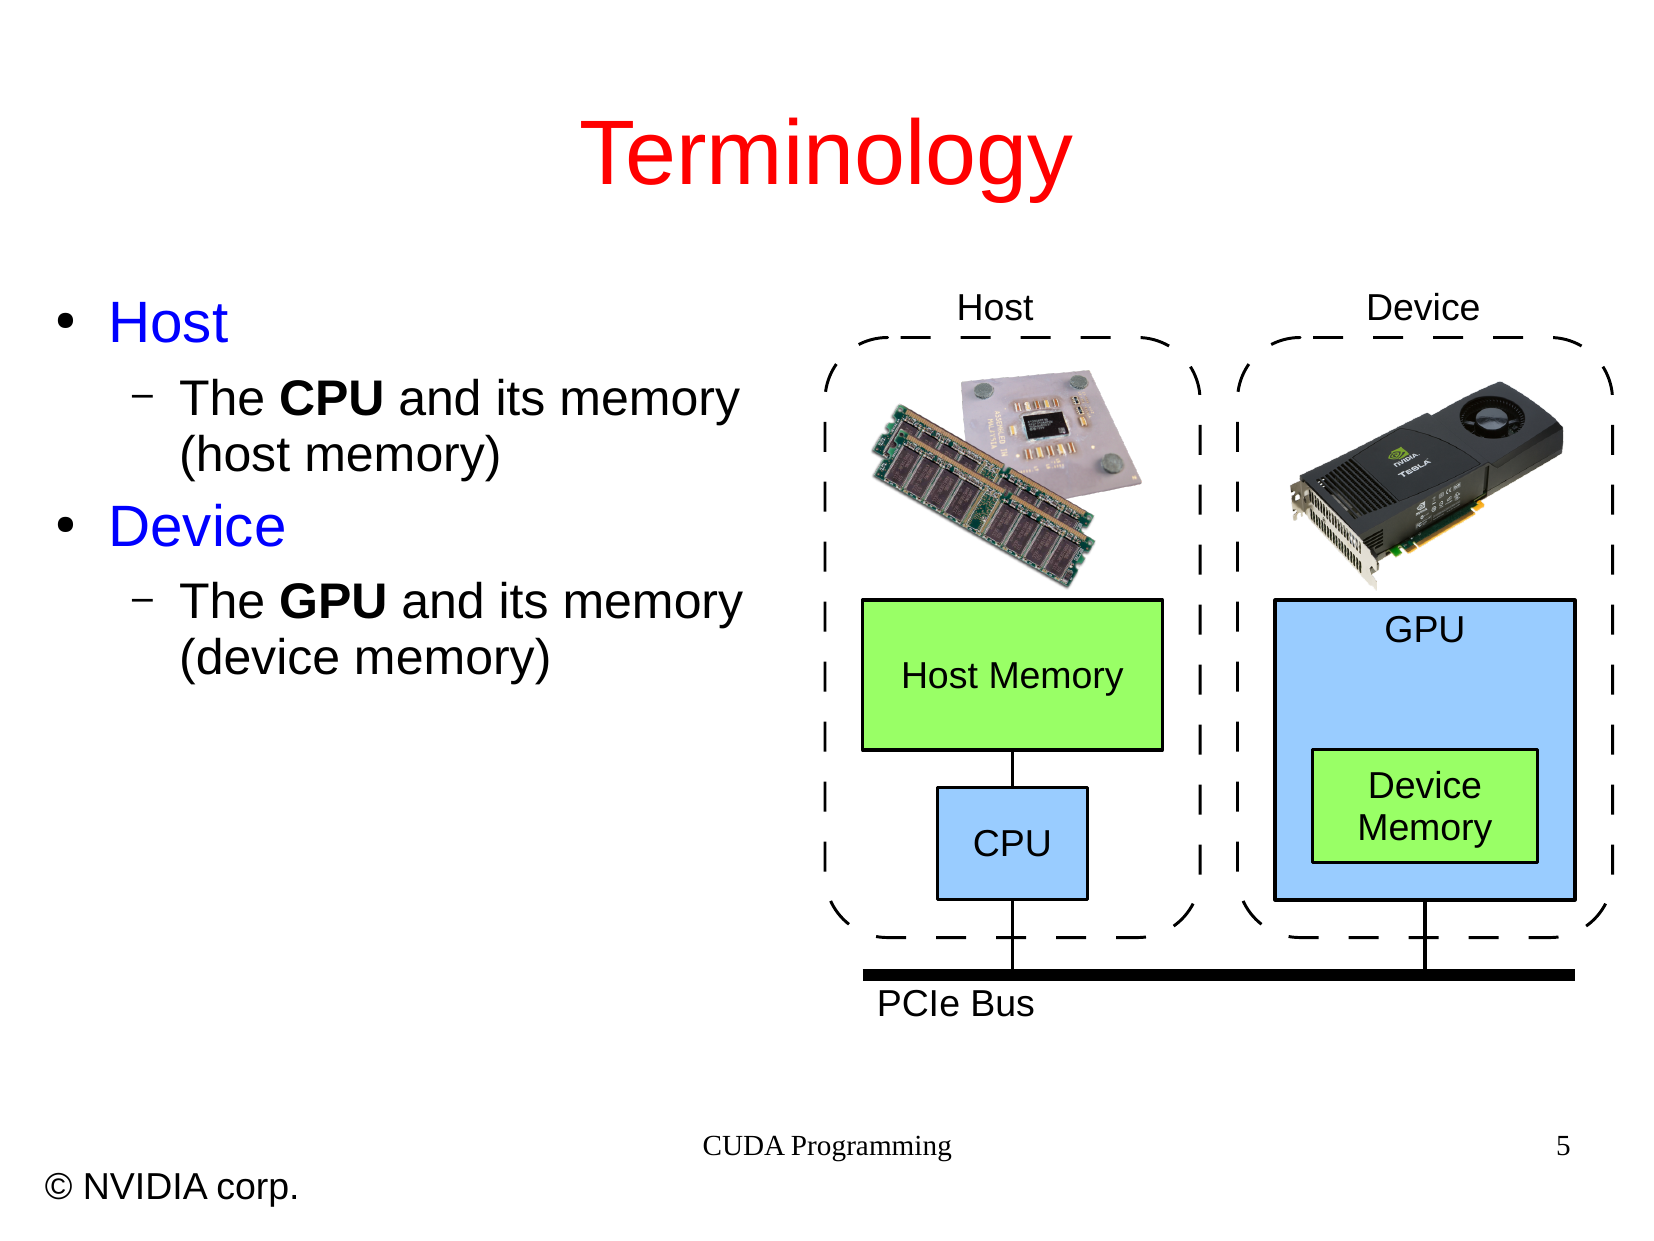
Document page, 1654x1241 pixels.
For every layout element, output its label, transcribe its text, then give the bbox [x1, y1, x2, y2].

text_box CPU [937, 787, 1088, 900]
text_box PCIe Bus [862, 975, 1051, 1032]
title Terminology [82, 49, 1571, 257]
text_box Host [940, 277, 1051, 338]
text_box © NVIDIA corp. [30, 1158, 331, 1216]
list Host The CPU and its memory (host memory) Device The GPU and its memory (device memory) [37, 290, 751, 1109]
text_box Host Memory [862, 600, 1163, 751]
picture [1282, 374, 1576, 600]
text_box Device [1350, 277, 1497, 338]
text_box Device Memory [1312, 749, 1538, 863]
text_box GPU [1275, 600, 1576, 901]
picture [862, 337, 1201, 591]
